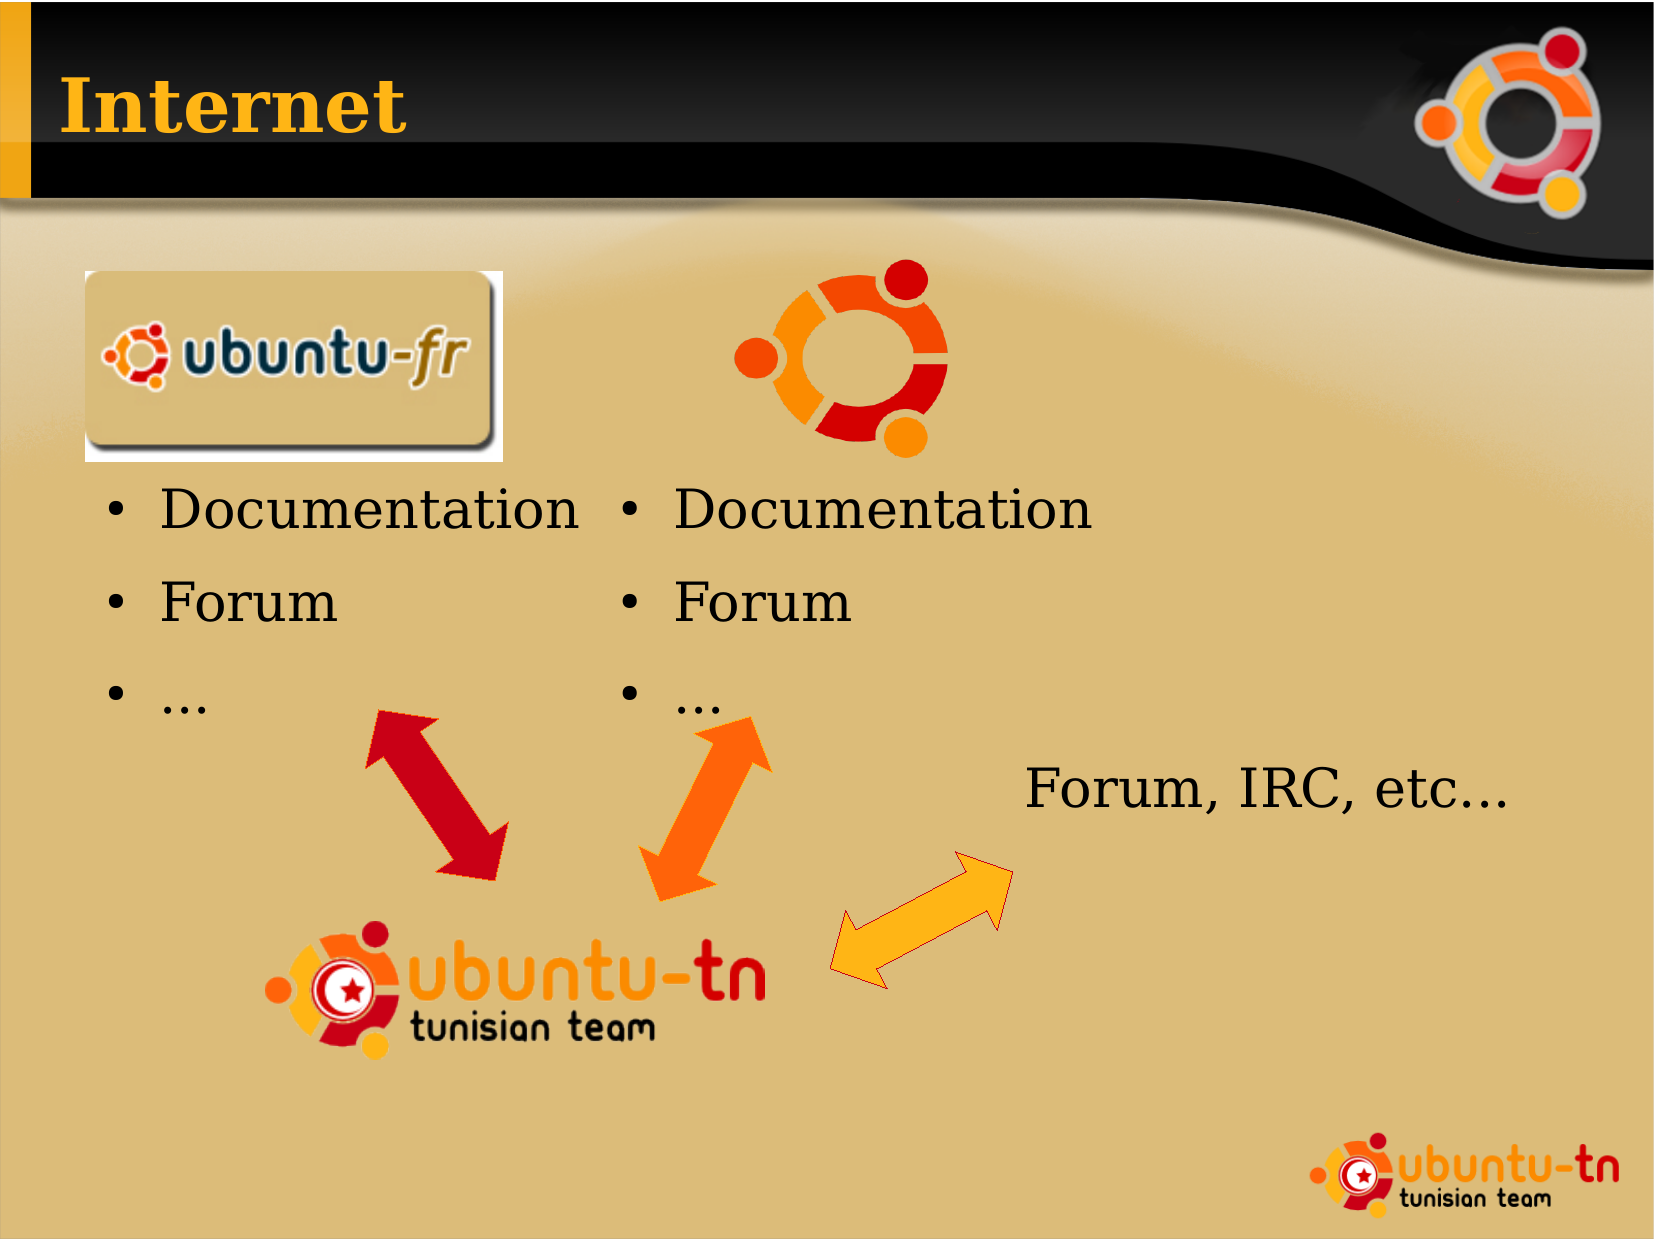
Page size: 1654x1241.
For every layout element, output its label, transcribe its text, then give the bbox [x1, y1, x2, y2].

text_box [638, 716, 773, 902]
picture [0, 0, 1654, 1241]
text_box [365, 709, 509, 881]
text_box Forum, IRC, etc... [1009, 750, 1571, 828]
title Internet [59, 9, 1447, 202]
text_box [830, 851, 1013, 989]
list Documentation Forum ... [88, 478, 591, 727]
list Documentation Forum ... [602, 478, 1105, 727]
